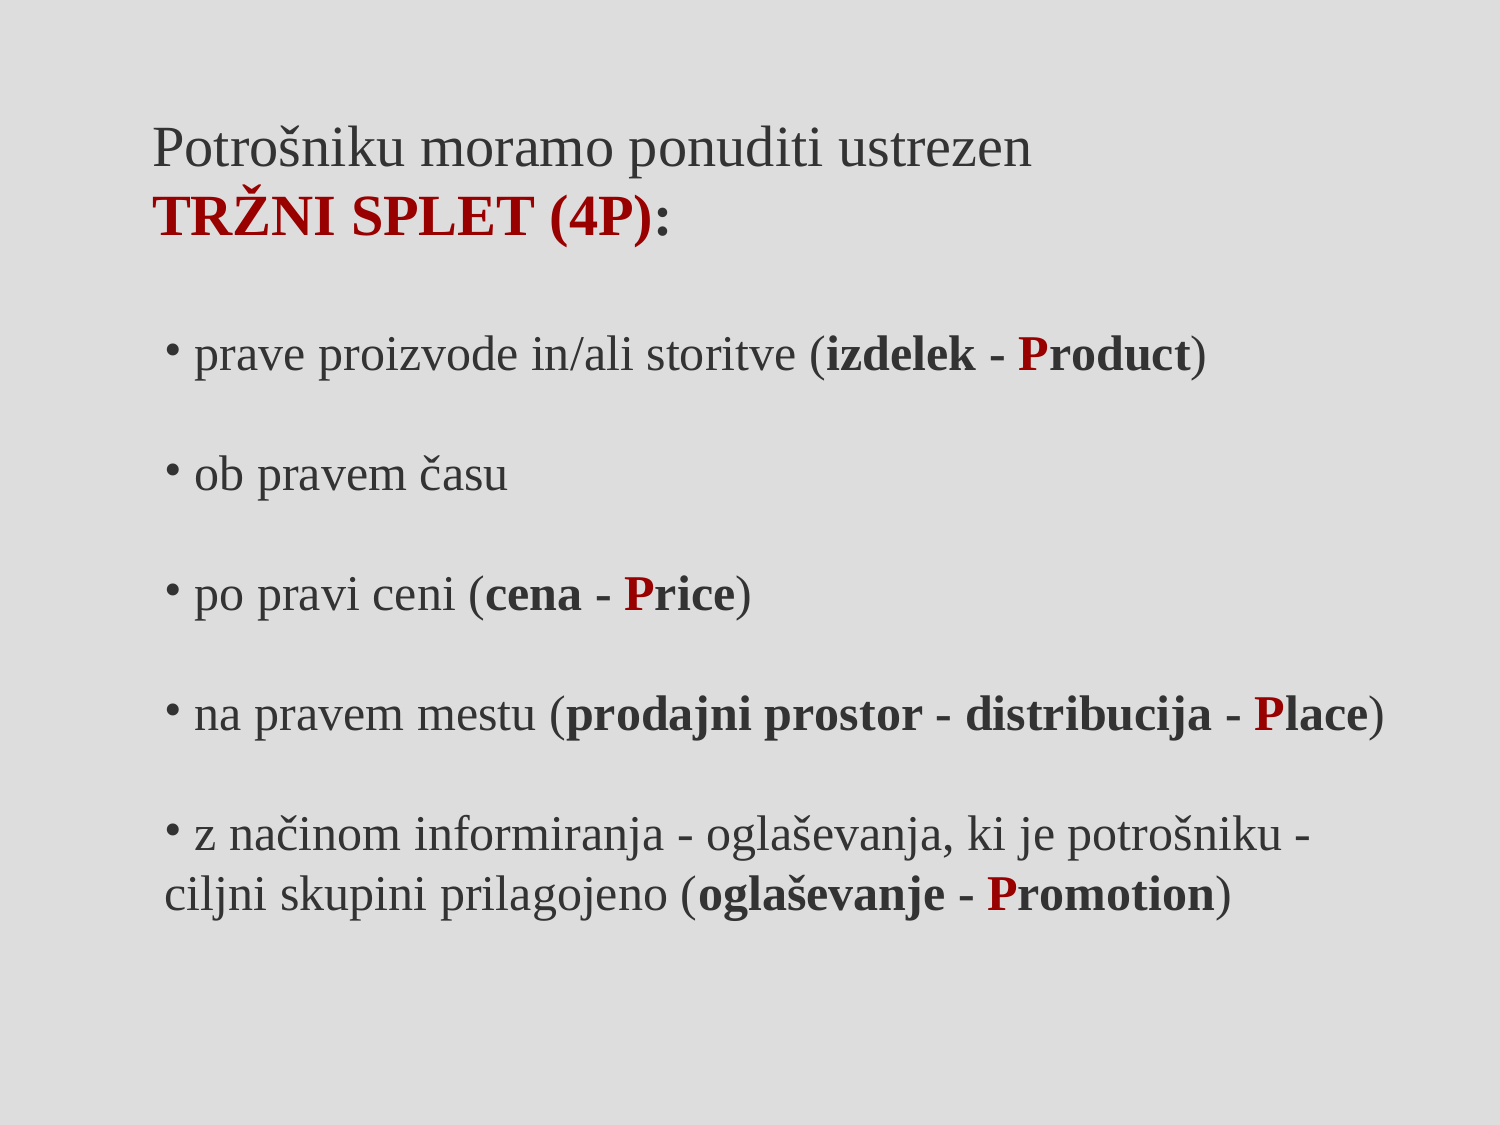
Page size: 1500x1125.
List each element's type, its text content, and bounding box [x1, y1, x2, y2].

text_box prave proizvode in/ali storitve (izdelek - Product) ob pravem času po pravi ceni (cena - Price) na pravem mestu (prodajni prostor - distribucija - Place) z načinom informiranja - oglaševanja, ki je potrošniku - ciljni skupini prilagojeno (oglaševanje - Promotion) [150, 312, 1426, 988]
text_box Potrošniku moramo ponuditi ustrezen TRŽNI SPLET (4P): [137, 99, 1413, 256]
